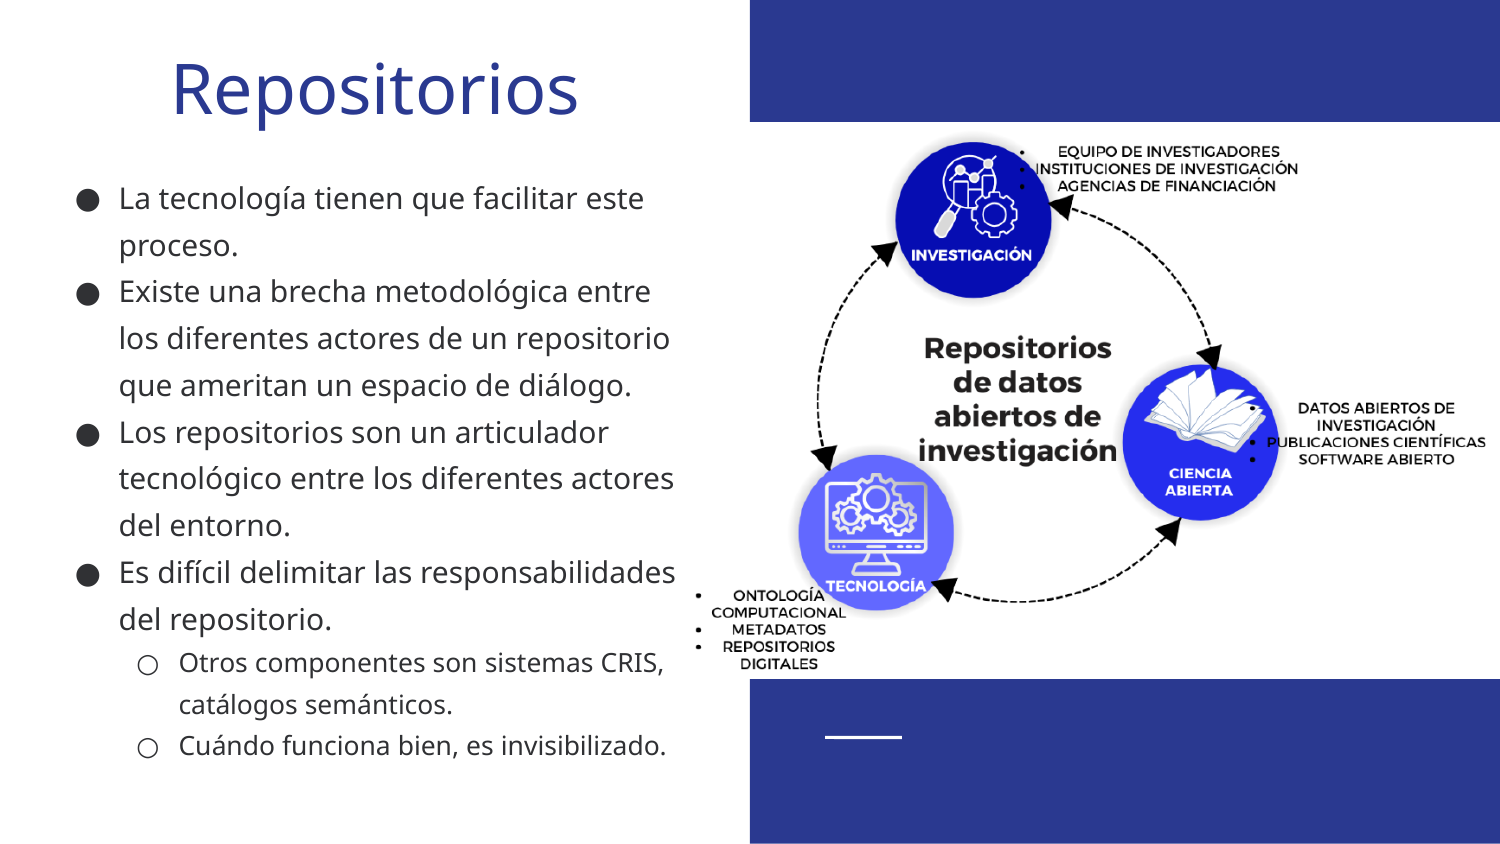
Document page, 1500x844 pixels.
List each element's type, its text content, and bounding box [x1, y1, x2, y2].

title Repositorios [43, 24, 708, 151]
subtitle La tecnología tienen que facilitar este proceso. Existe una brecha metodológica entre los diferentes actores de un repositorio que ameritan un espacio de diálogo. Los repositorios son un articulador tecnológico entre los diferentes actores del entorno. Es difícil delimitar las responsabilidades del repositorio. Otros componentes son sistemas CRIS, catálogos semánticos. Cuándo funciona bien, es invisibilizado. [43, 156, 708, 789]
picture [688, 122, 1500, 679]
